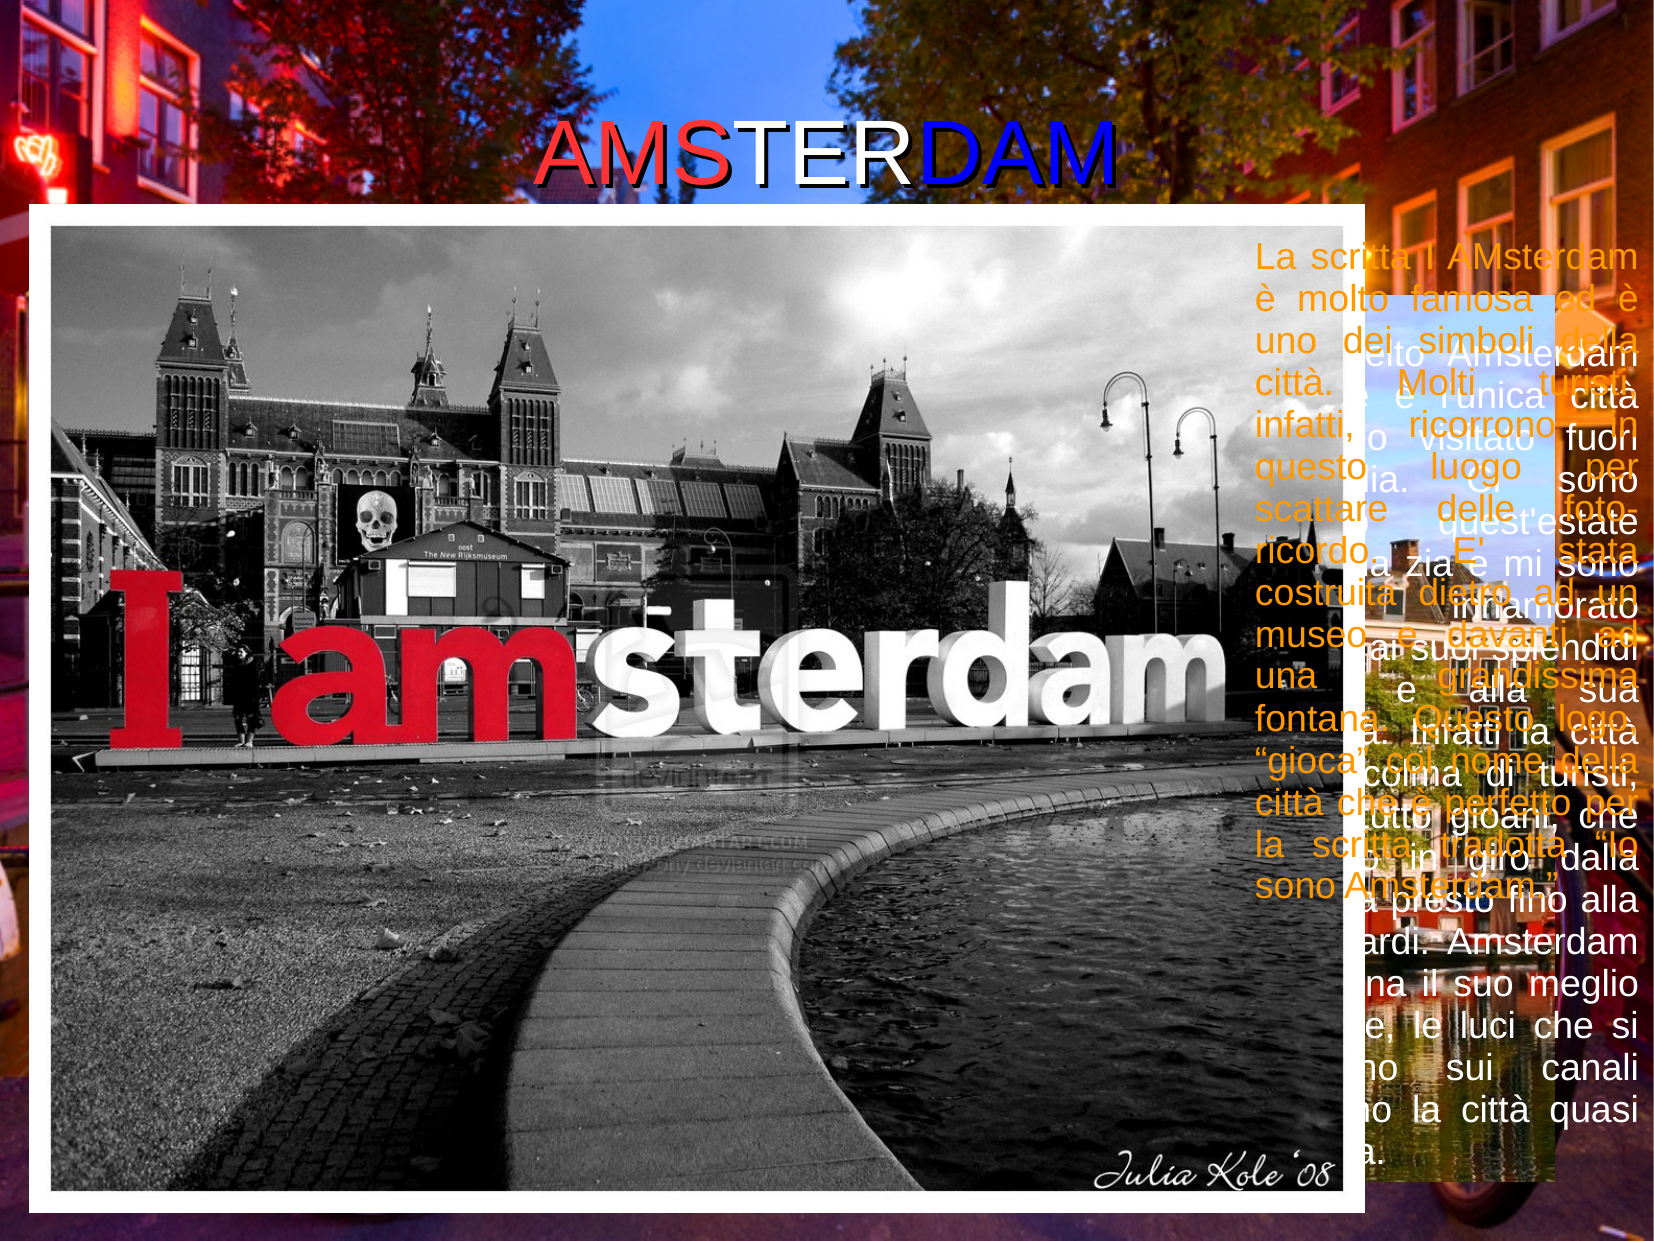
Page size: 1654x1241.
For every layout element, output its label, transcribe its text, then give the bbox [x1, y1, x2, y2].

text_box Ho scelto Amsterdam perché è l'unica città che ho visitato fuori dall'Italia. Ci sono andato quest'estate con mia zia e mi sono subito innamorato grazie ai suoi splendidi colori e alla sua vivacità. Infatti la città è stracolma di turisti, soprattutto gioani, che restano in giro dalla mattina presto fino alla sera tardi. Amsterdam sprigiona il suo meglio di notte, le luci che si riflettono sui canali rendono la città quasi magica. [1365, 916, 1654, 1182]
text_box La scritta I AMsterdam è molto famosa ed è uno dei simboli della città. Molti turisti, infatti, ricorrono in questo luogo per scattare delle foto- ricordo. E' stata costruita dietro ad un museo e davanti ad una grandissima fontana. Questo logo, “gioca” col nome della città che è perfetto per la scritta tradotta “Io sono Amsterdam.” [1240, 227, 1654, 916]
picture [0, 0, 1654, 1241]
title AMSTERDAM [82, 49, 1571, 227]
